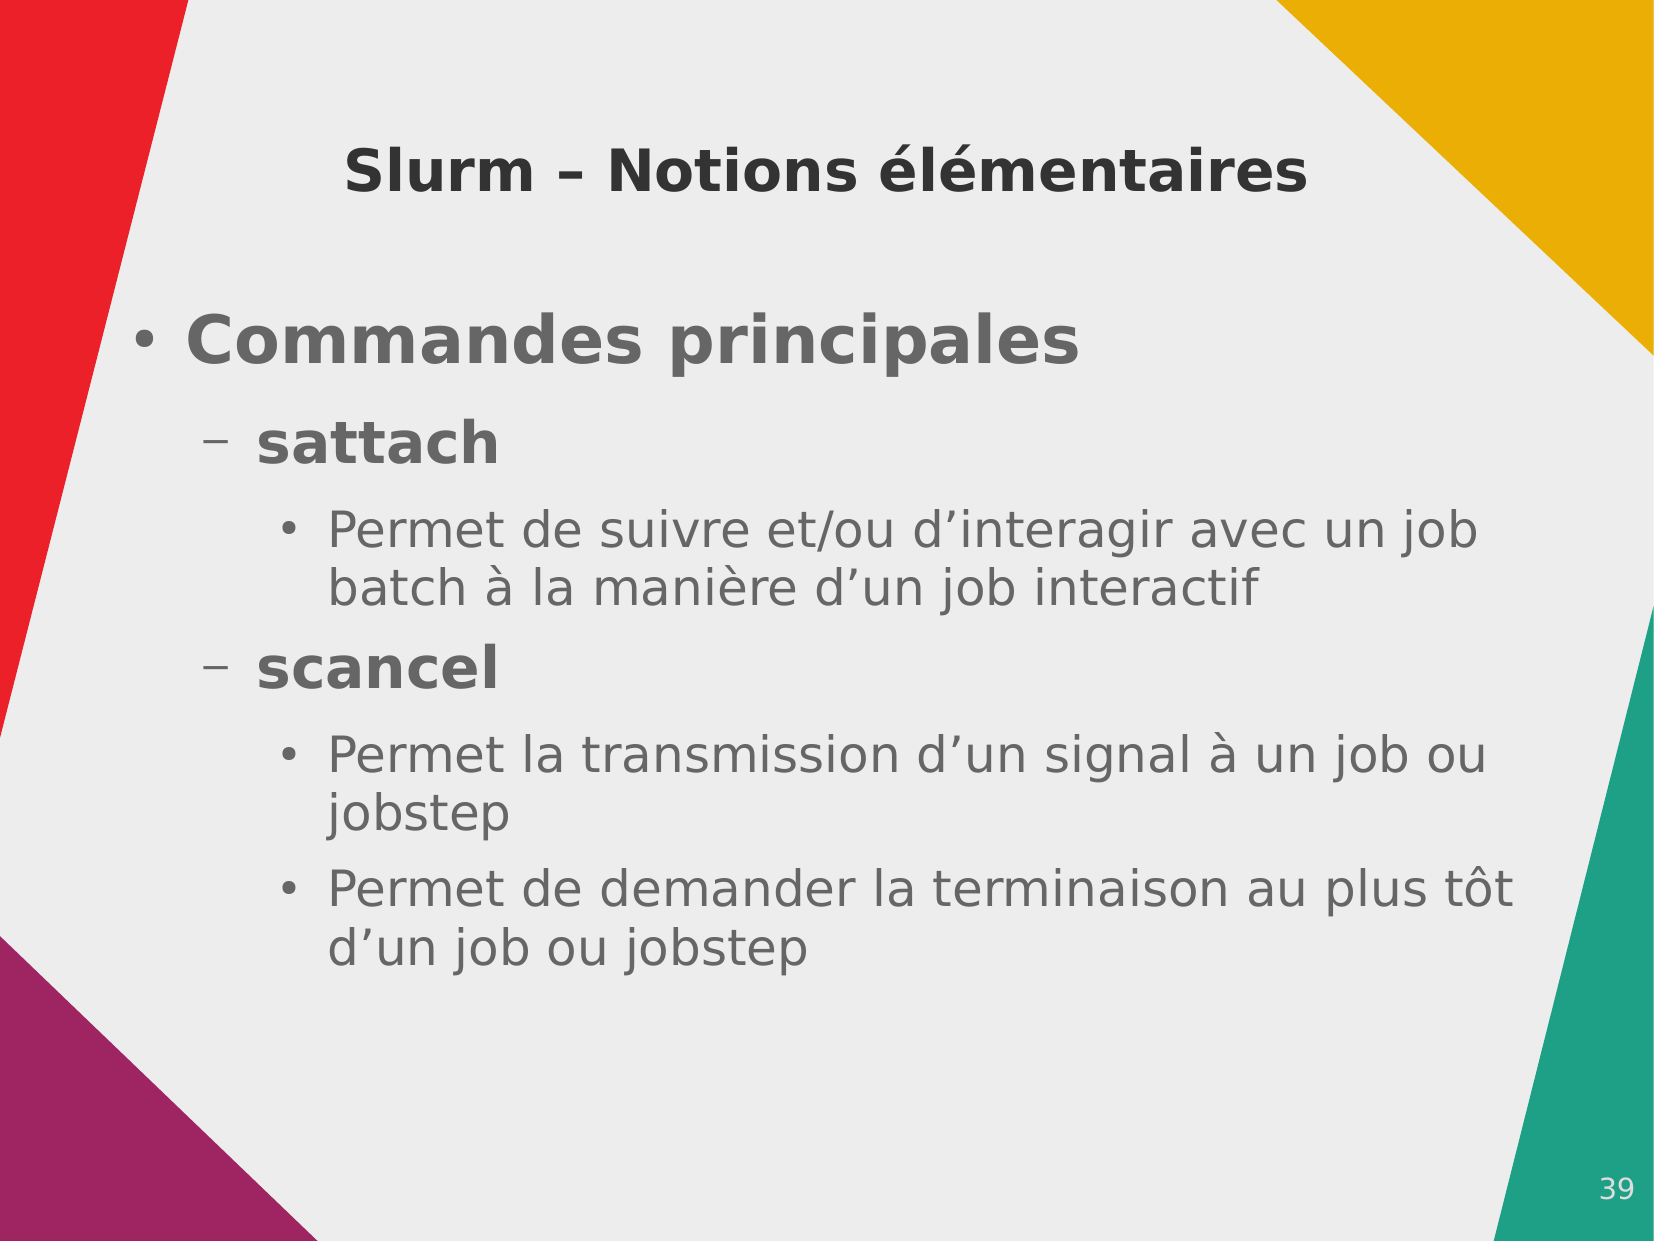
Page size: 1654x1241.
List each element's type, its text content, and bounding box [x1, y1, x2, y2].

list Commandes principales sattach Permet de suivre et/ou d’interagir avec un job batch à la manière d’un job interactif scancel Permet la transmission d’un signal à un job ou jobstep Permet de demander la terminaison au plus tôt d’un job ou jobstep [114, 302, 1539, 1217]
title Slurm – Notions élémentaires [114, 73, 1539, 271]
